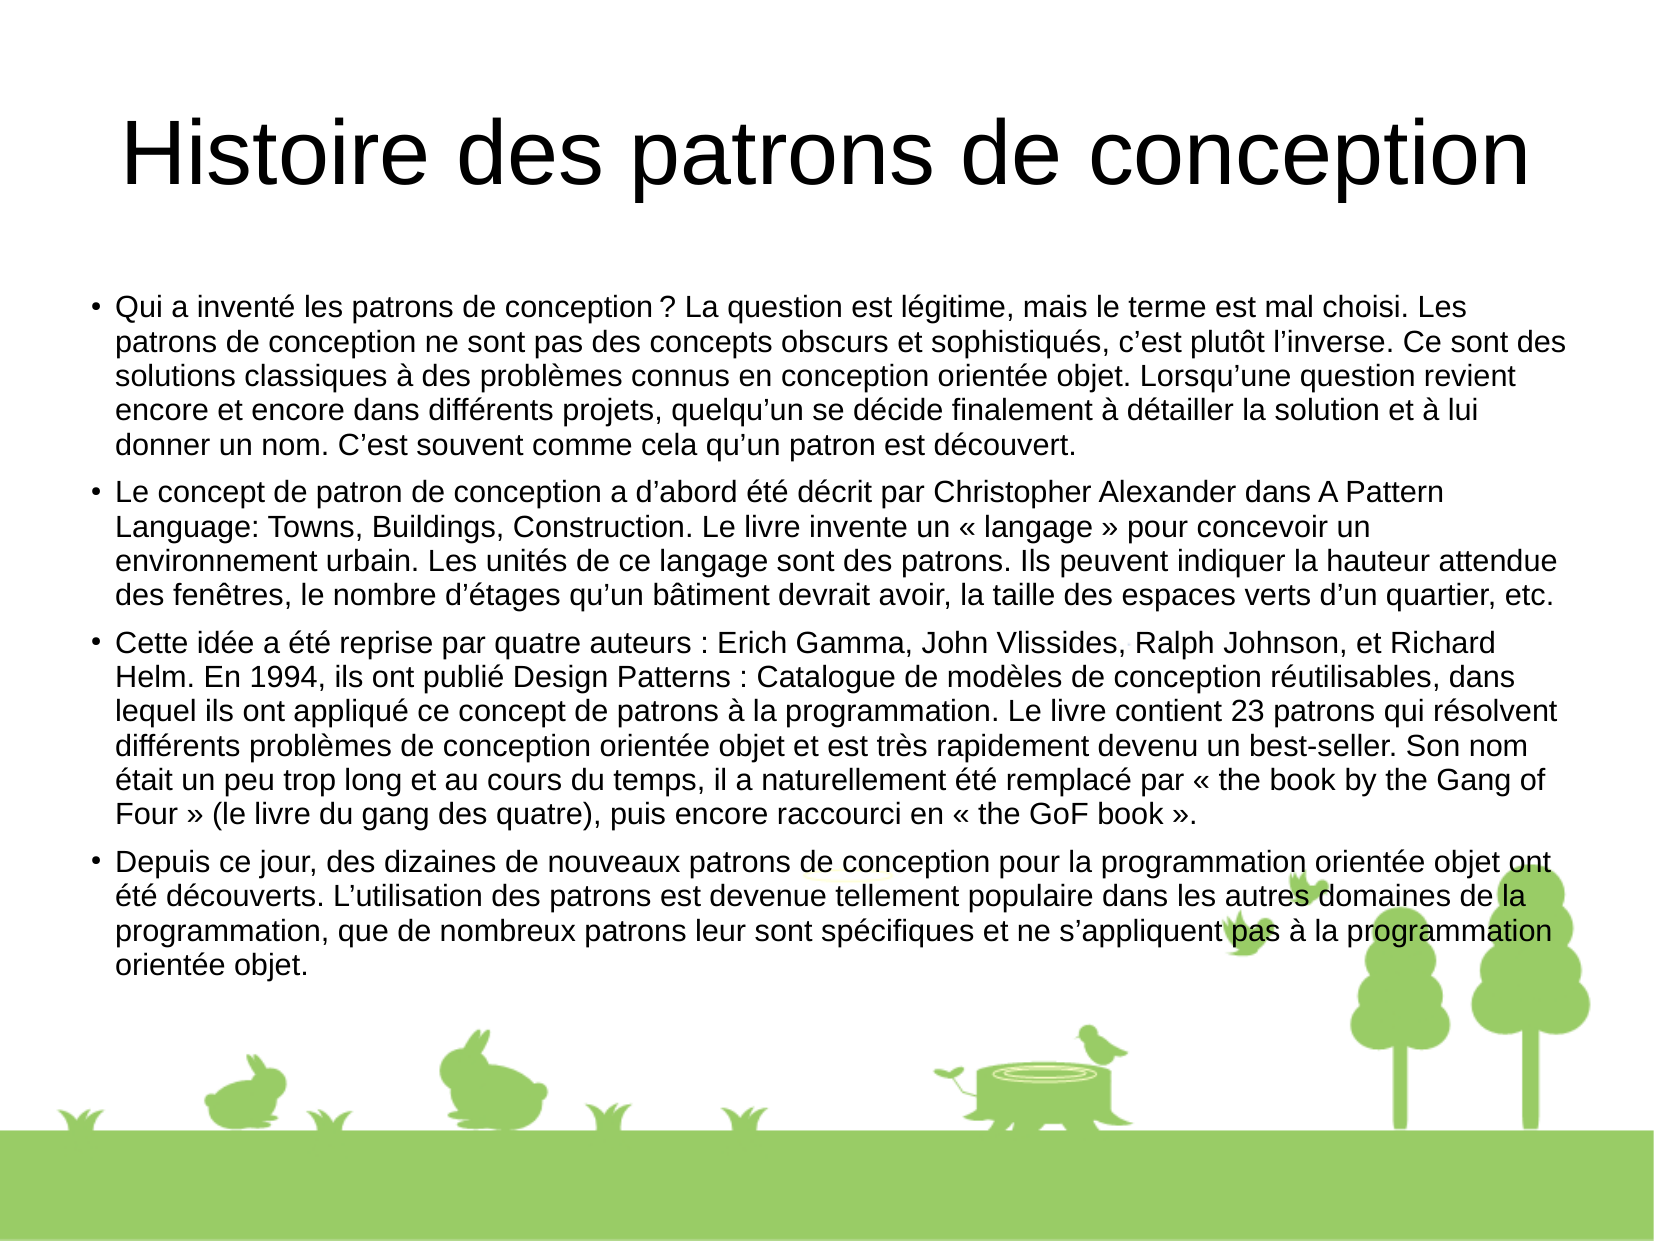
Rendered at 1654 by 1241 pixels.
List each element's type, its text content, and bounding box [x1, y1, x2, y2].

list Qui a inventé les patrons de conception ? La question est légitime, mais le terme est mal choisi. Les patrons de conception ne sont pas des concepts obscurs et sophistiqués, c’est plutôt l’inverse. Ce sont des solutions classiques à des problèmes connus en conception orientée objet. Lorsqu’une question revient encore et encore dans différents projets, quelqu’un se décide finalement à détailler la solution et à lui donner un nom. C’est souvent comme cela qu’un patron est découvert. Le concept de patron de conception a d’abord été décrit par Christopher Alexander dans A Pattern Language: Towns, Buildings, Construction. Le livre invente un « langage » pour concevoir un environnement urbain. Les unités de ce langage sont des patrons. Ils peuvent indiquer la hauteur attendue des fenêtres, le nombre d’étages qu’un bâtiment devrait avoir, la taille des espaces verts d’un quartier, etc. Cette idée a été reprise par quatre auteurs : Erich Gamma, John Vlissides, Ralph Johnson, et Richard Helm. En 1994, ils ont publié Design Patterns : Catalogue de modèles de conception réutilisables, dans lequel ils ont appliqué ce concept de patrons à la programmation. Le livre contient 23 patrons qui résolvent différents problèmes de conception orientée objet et est très rapidement devenu un best-seller. Son nom était un peu trop long et au cours du temps, il a naturellement été remplacé par « the book by the Gang of Four » (le livre du gang des quatre), puis encore raccourci en « the GoF book ». Depuis ce jour, des dizaines de nouveaux patrons de conception pour la programmation orientée objet ont été découverts. L’utilisation des patrons est devenue tellement populaire dans les autres domaines de la programmation, que de nombreux patrons leur sont spécifiques et ne s’appliquent pas à la programmation orientée objet. [82, 290, 1571, 1010]
picture [0, 0, 1654, 1241]
title Histoire des patrons de conception [82, 49, 1571, 257]
